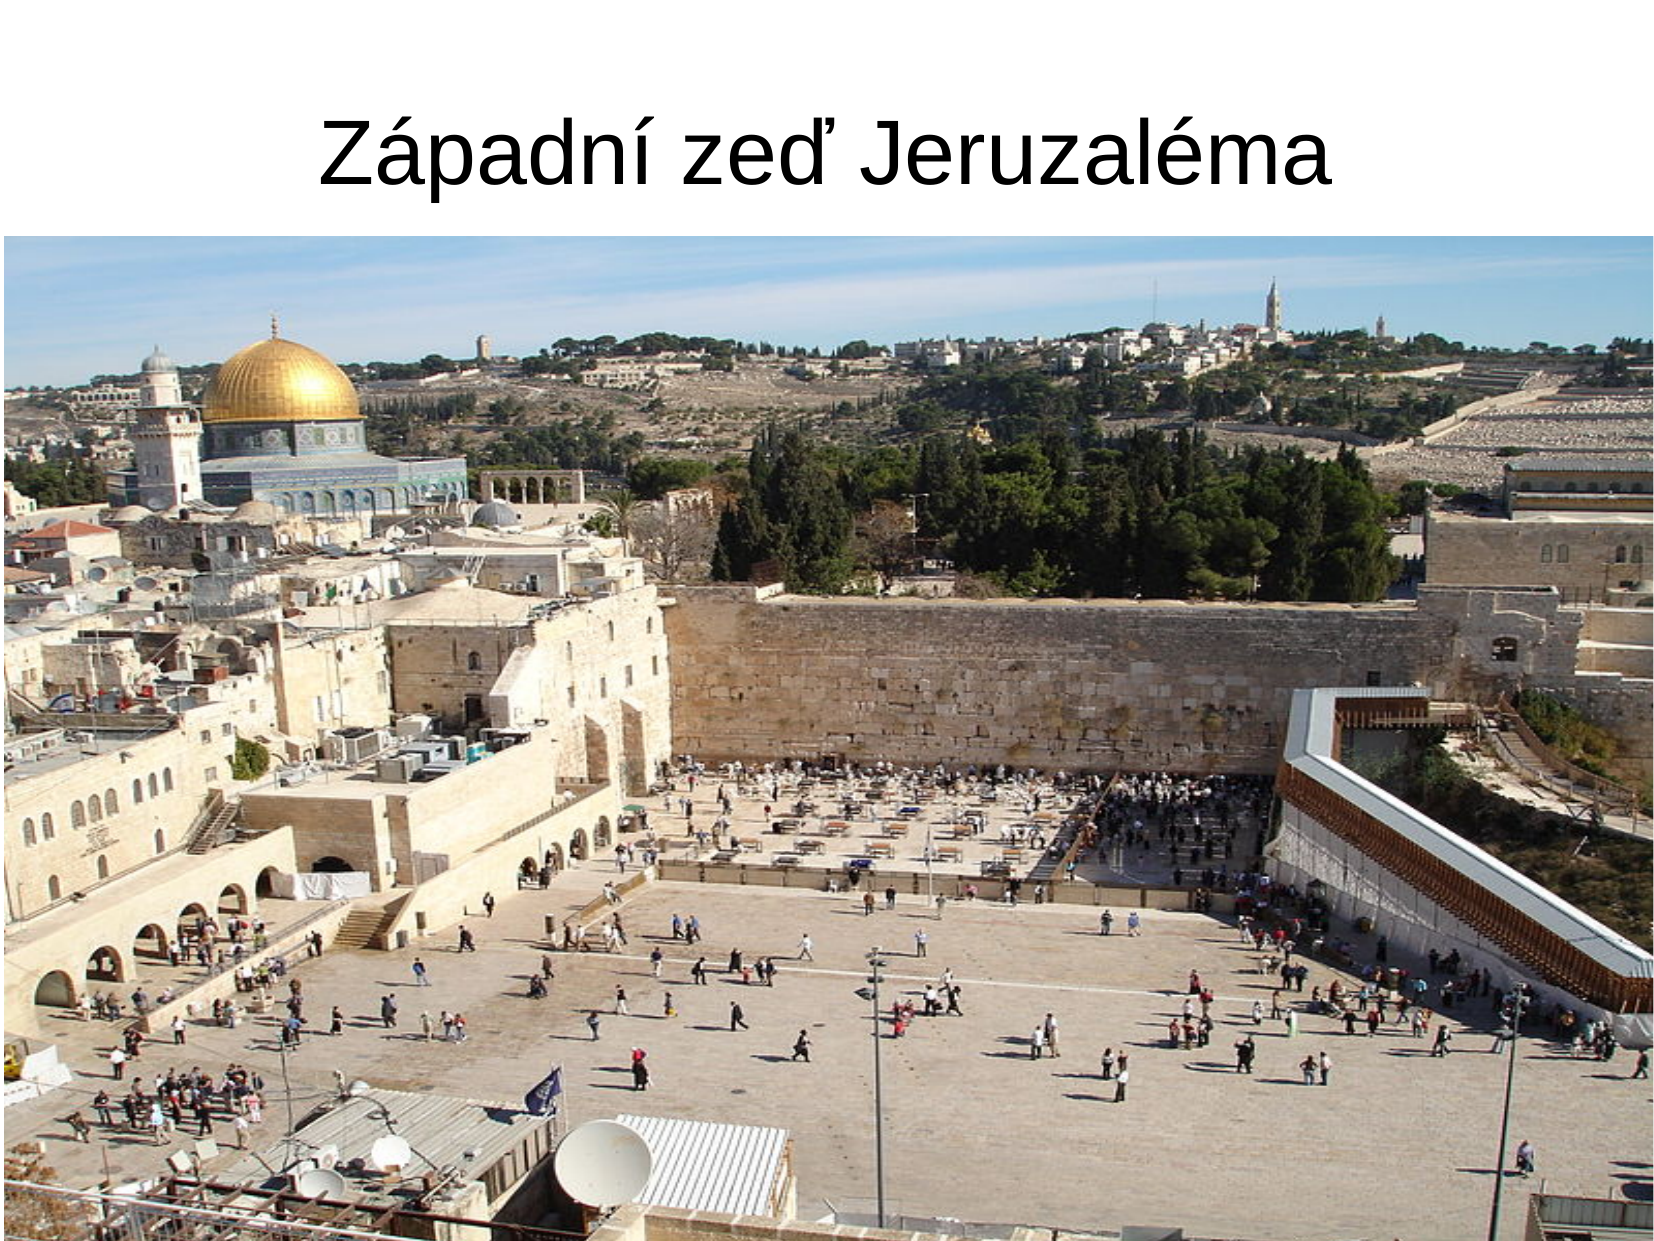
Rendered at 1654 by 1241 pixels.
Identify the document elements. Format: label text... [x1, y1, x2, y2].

title Západní zeď Jeruzaléma [82, 49, 1571, 236]
picture [4, 236, 1654, 1241]
